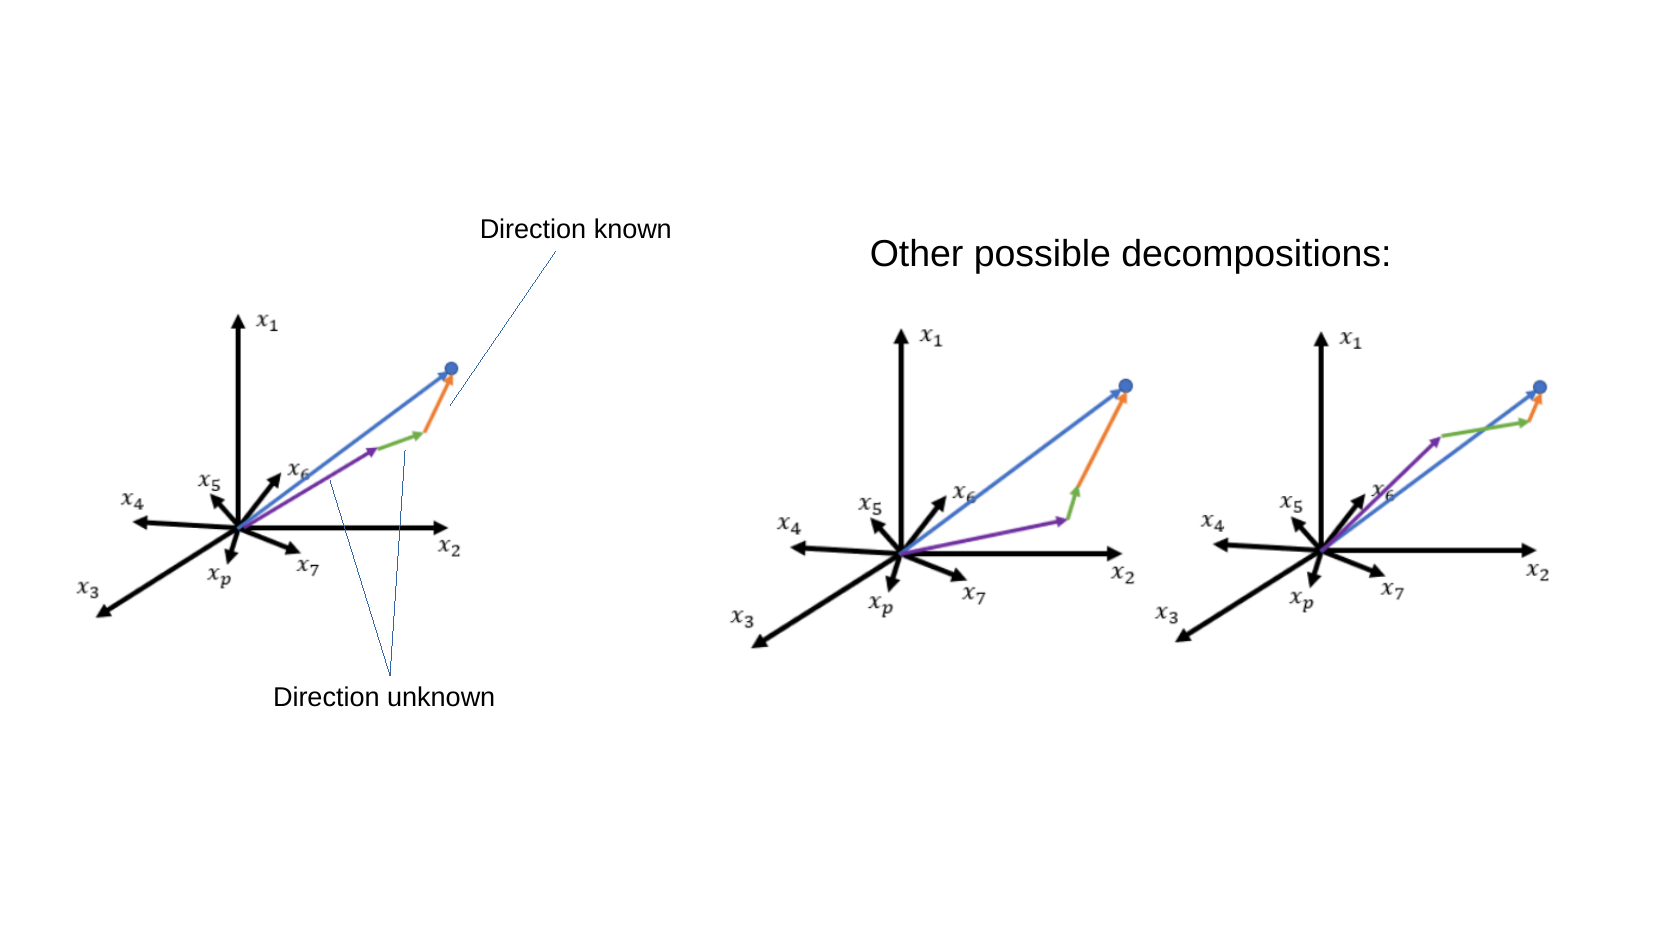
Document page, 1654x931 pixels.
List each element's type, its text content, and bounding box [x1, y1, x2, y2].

picture [720, 299, 1594, 661]
text_box Other possible decompositions: [855, 225, 1441, 324]
picture [30, 294, 492, 646]
text_box Direction unknown [258, 675, 511, 721]
text_box Direction known [465, 206, 687, 252]
